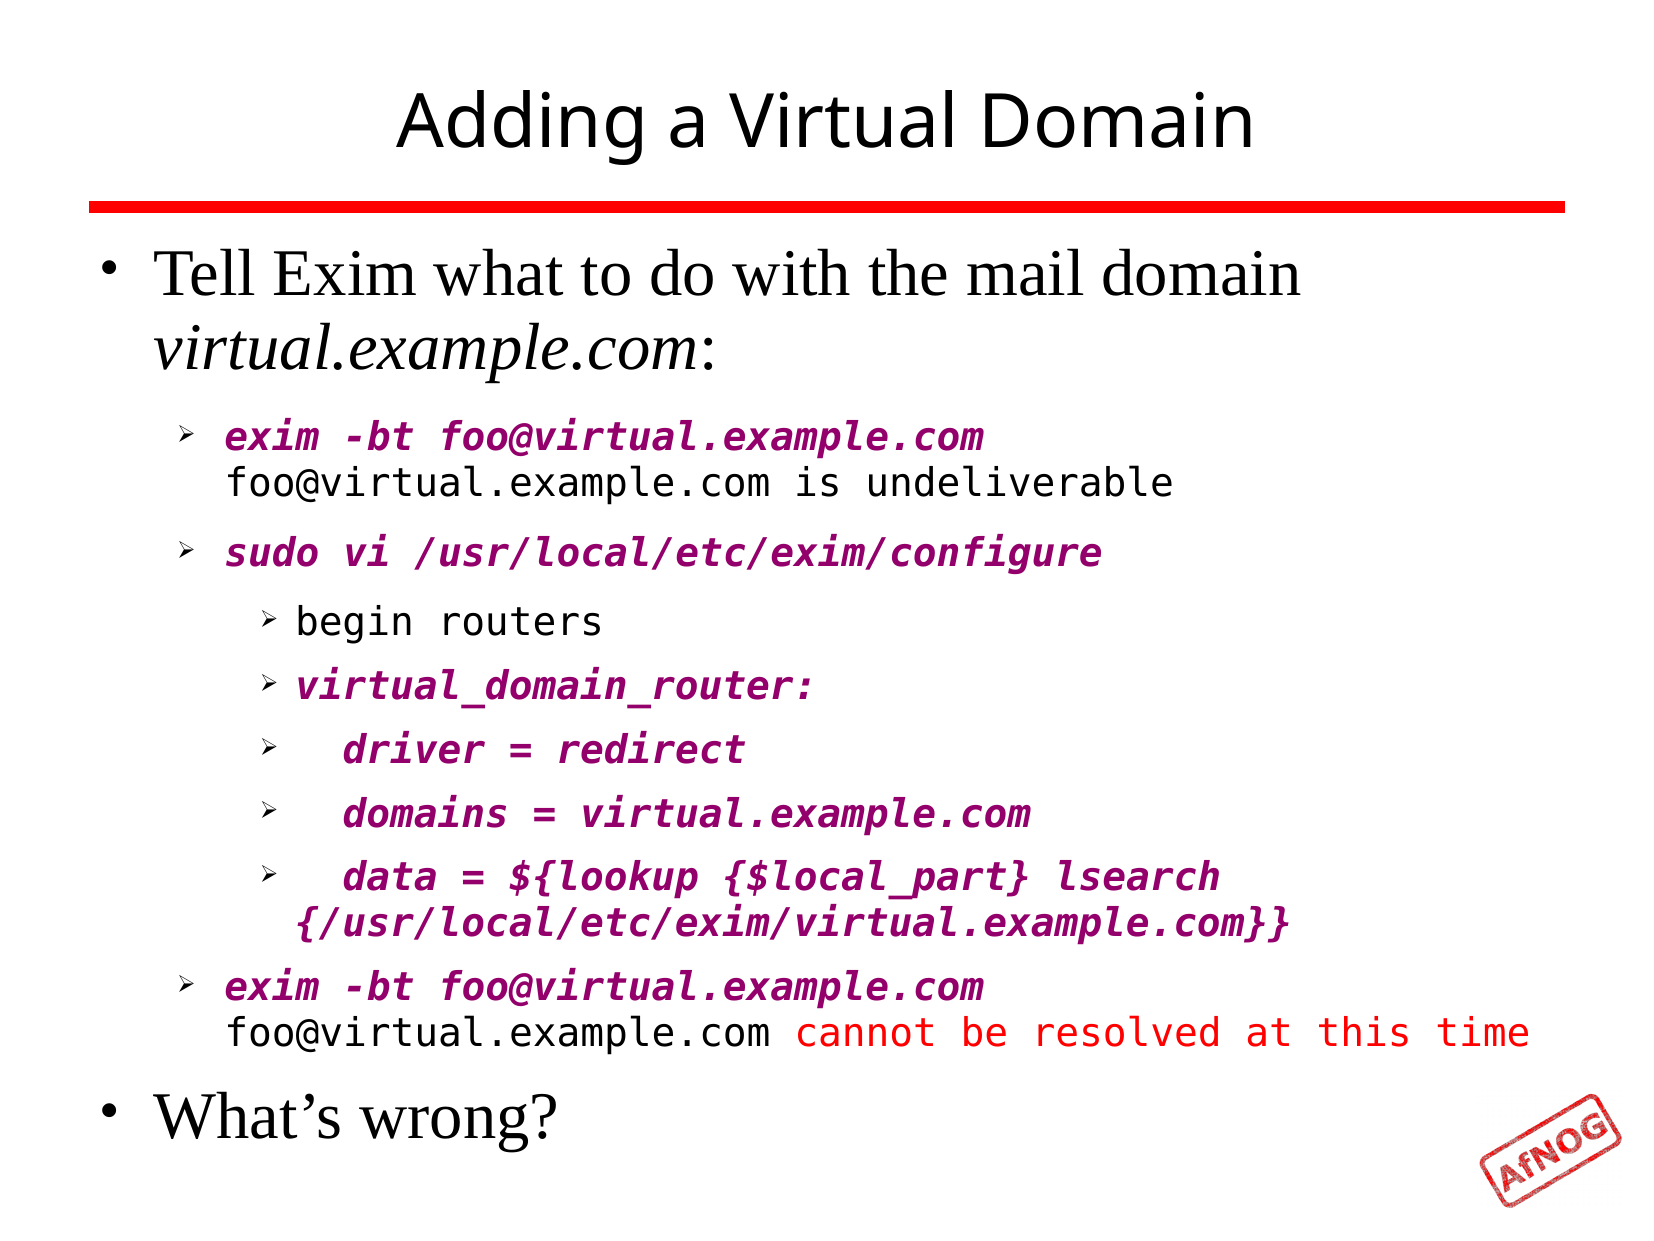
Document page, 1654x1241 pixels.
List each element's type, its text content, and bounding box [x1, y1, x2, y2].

list Tell Exim what to do with the mail domain virtual.example.com: exim -bt foo@virtual.example.com foo@virtual.example.com is undeliverable sudo vi /usr/local/etc/exim/configure begin routers virtual_domain_router: driver = redirect domains = virtual.example.com data = ${lookup {$local_part} lsearch {/usr/local/etc/exim/virtual.example.com}} exim -bt foo@virtual.example.com foo@virtual.example.com cannot be resolved at this time What’s wrong? [82, 236, 1571, 1154]
title Adding a Virtual Domain [88, 29, 1565, 207]
picture [1476, 1090, 1625, 1211]
